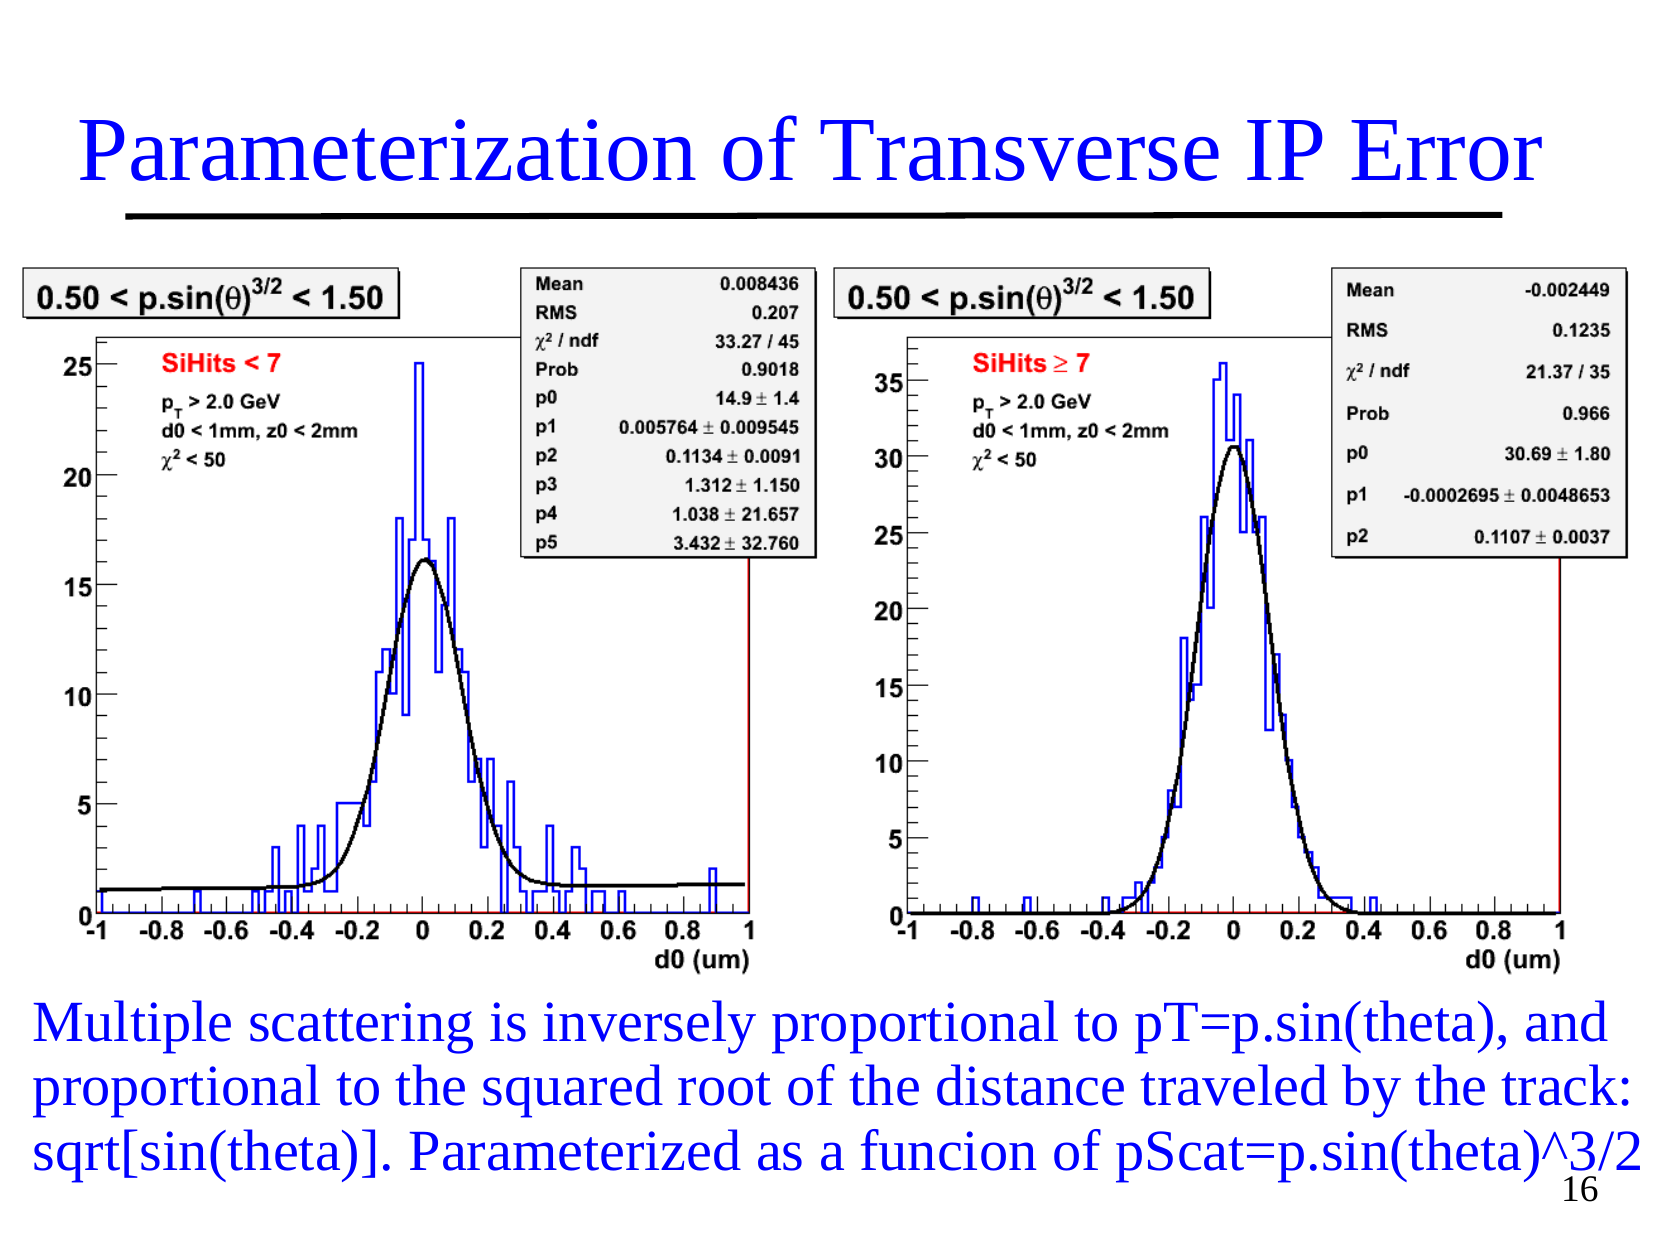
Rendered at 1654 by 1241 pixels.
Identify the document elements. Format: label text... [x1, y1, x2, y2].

text_box Multiple scattering is inversely proportional to pT=p.sin(theta), and proportional to the squared root of the distance traveled by the track: sqrt[sin(theta)]. Parameterized as a funcion of pScat=p.sin(theta)^3/2 [32, 989, 1616, 1183]
text_box Parameterization of Transverse IP Error [77, 99, 1572, 214]
picture [15, 265, 1642, 986]
